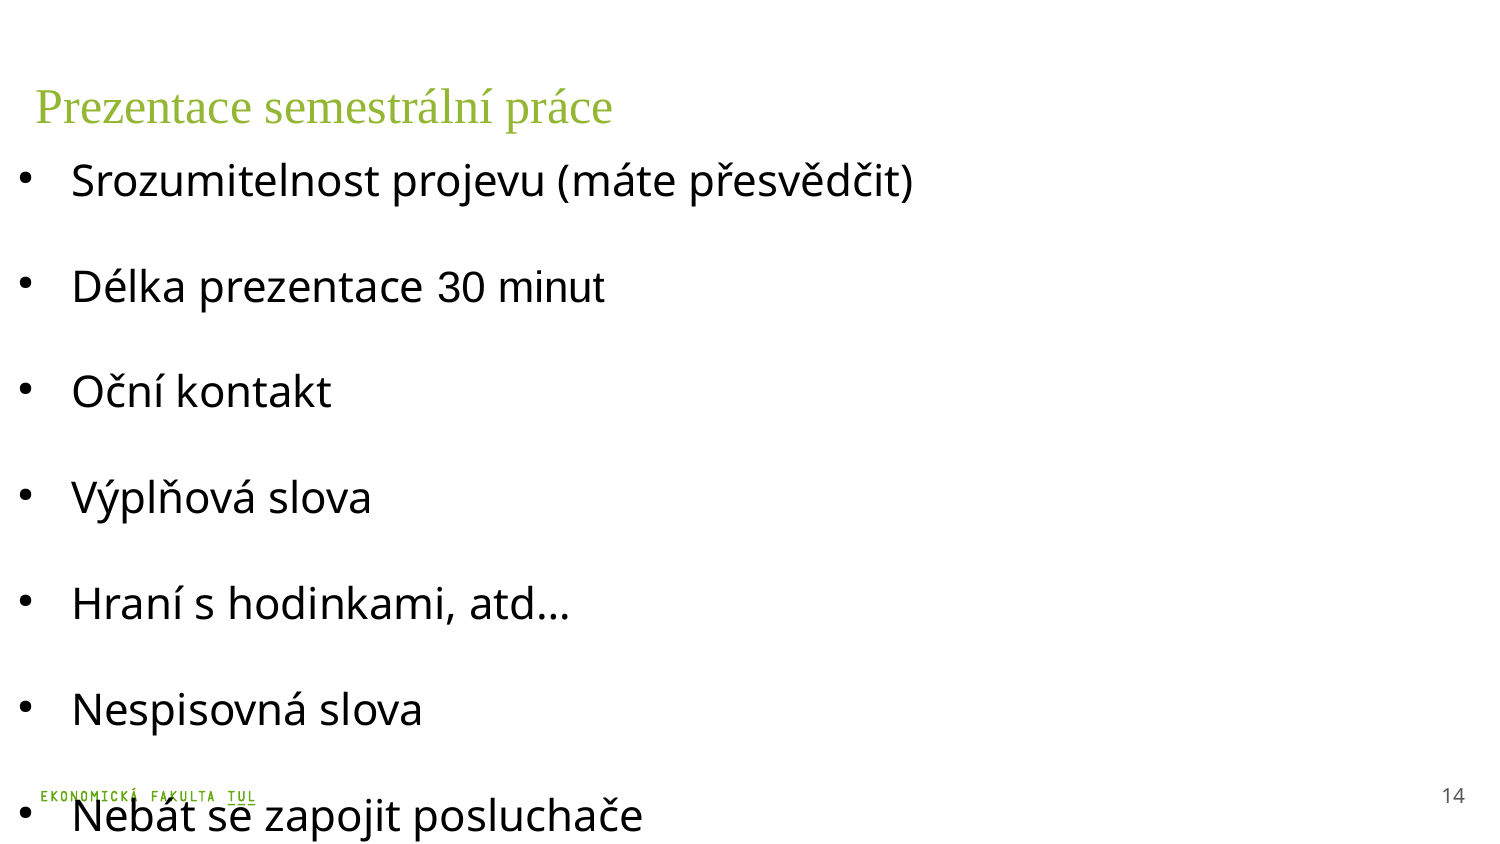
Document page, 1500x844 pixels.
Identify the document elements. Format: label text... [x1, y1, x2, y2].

title Prezentace semestrální práce [35, 59, 1500, 147]
list Srozumitelnost projevu (máte přesvědčit) Délka prezentace 30 minut Oční kontakt Výplňová slova Hraní s hodinkami, atd… Nespisovná slova Nebát se zapojit posluchače [0, 147, 1500, 609]
